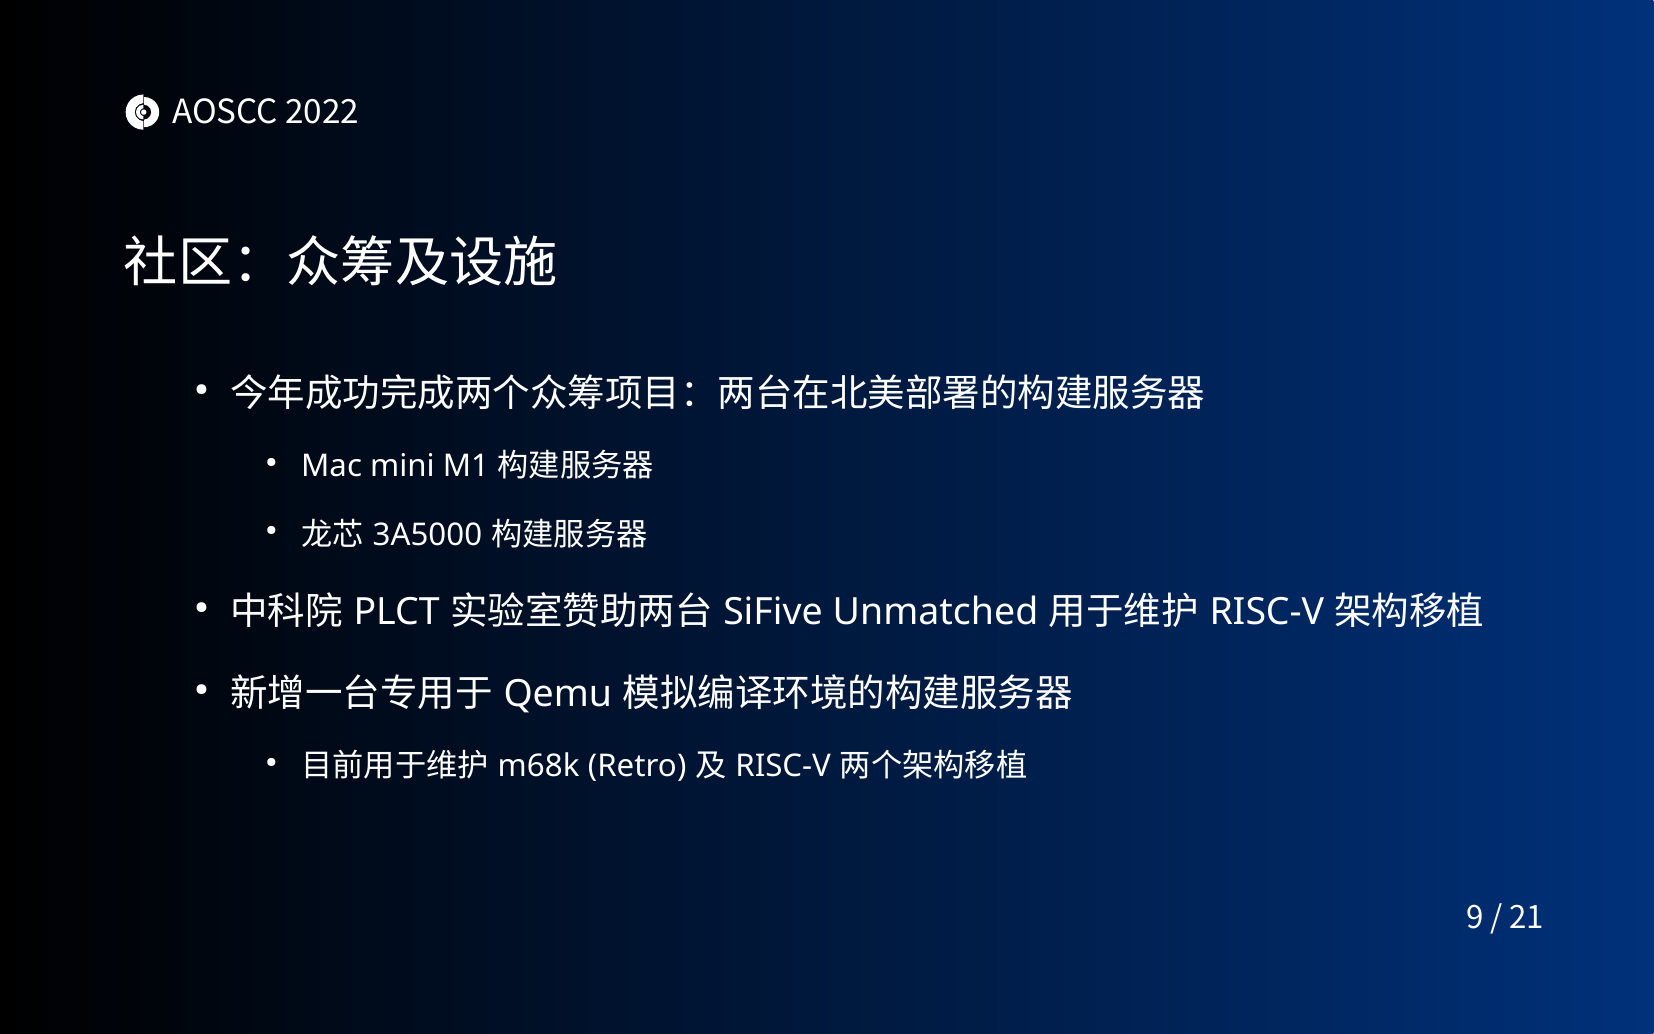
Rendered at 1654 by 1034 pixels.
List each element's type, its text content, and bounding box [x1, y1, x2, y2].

picture [118, 88, 167, 136]
text_box AOSCC 2022 [172, 84, 1654, 134]
subtitle 社区：众筹及设施 [124, 218, 1536, 297]
text_box 今年成功完成两个众筹项目：两台在北美部署的构建服务器 Mac mini M1构建服务器 龙芯3A5000构建服务器 中科院PLCT实验室赞助两台SiFive Unmatched用于维护RISC-V架构移植 新增一台专用于Qemu模拟编译环境的构建服务器 目前用于维护m68k (Retro)及RISC-V两个架构移植 [124, 336, 1536, 786]
text_box <编号> / 21 [1086, 885, 1560, 957]
